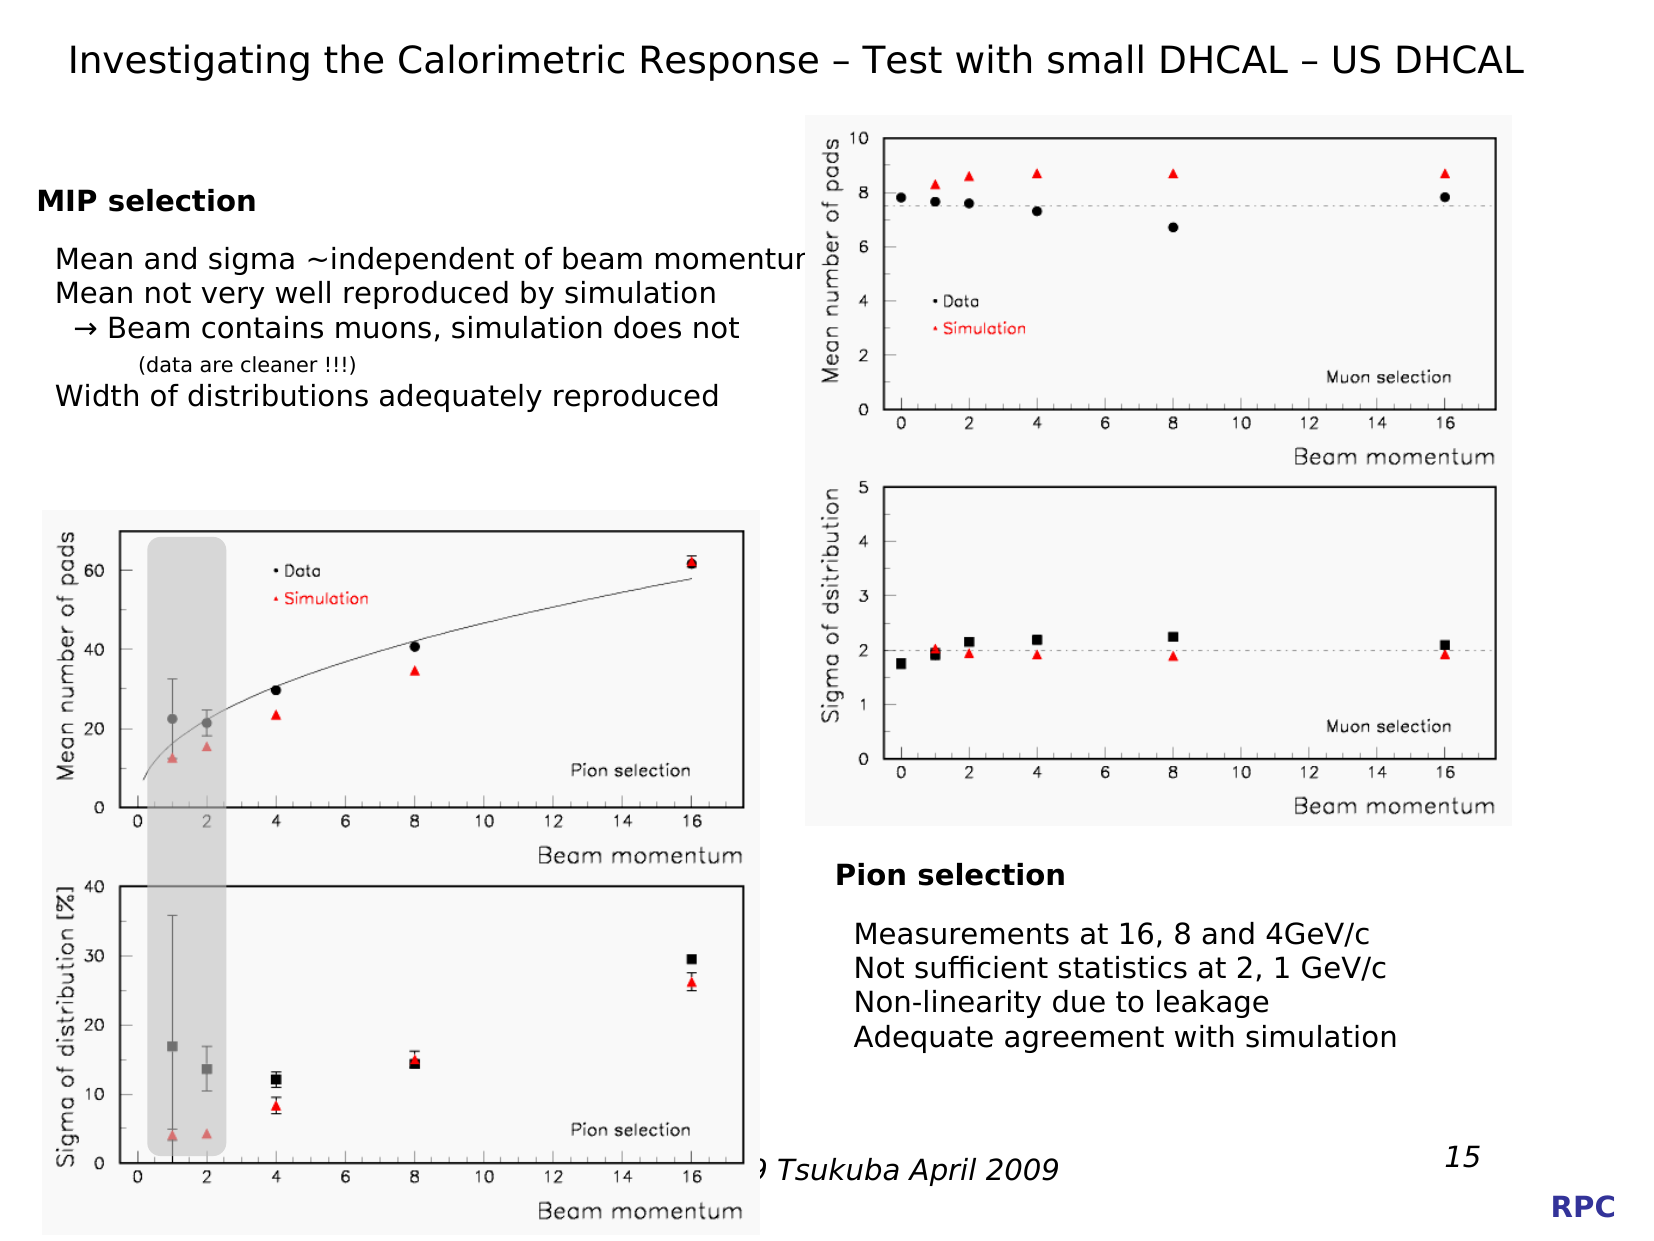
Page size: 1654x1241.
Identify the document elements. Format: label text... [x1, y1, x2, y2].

text_box RPC [1535, 1182, 1632, 1233]
picture [805, 115, 1512, 826]
text_box MIP selection Mean and sigma ~independent of beam momentum Mean not very well reproduced by simulation → Beam contains muons, simulation does not (data are cleaner !!!) Width of distributions adequately reproduced [21, 176, 805, 422]
text_box Pion selection Measurements at 16, 8 and 4GeV/c Not sufficient statistics at 2, 1 GeV/c Non-linearity due to leakage Adequate agreement with simulation [820, 850, 1414, 1165]
text_box Investigating the Calorimetric Response – Test with small DHCAL – US DHCAL [53, 31, 1508, 90]
text_box [147, 536, 227, 1157]
picture [42, 510, 760, 1235]
